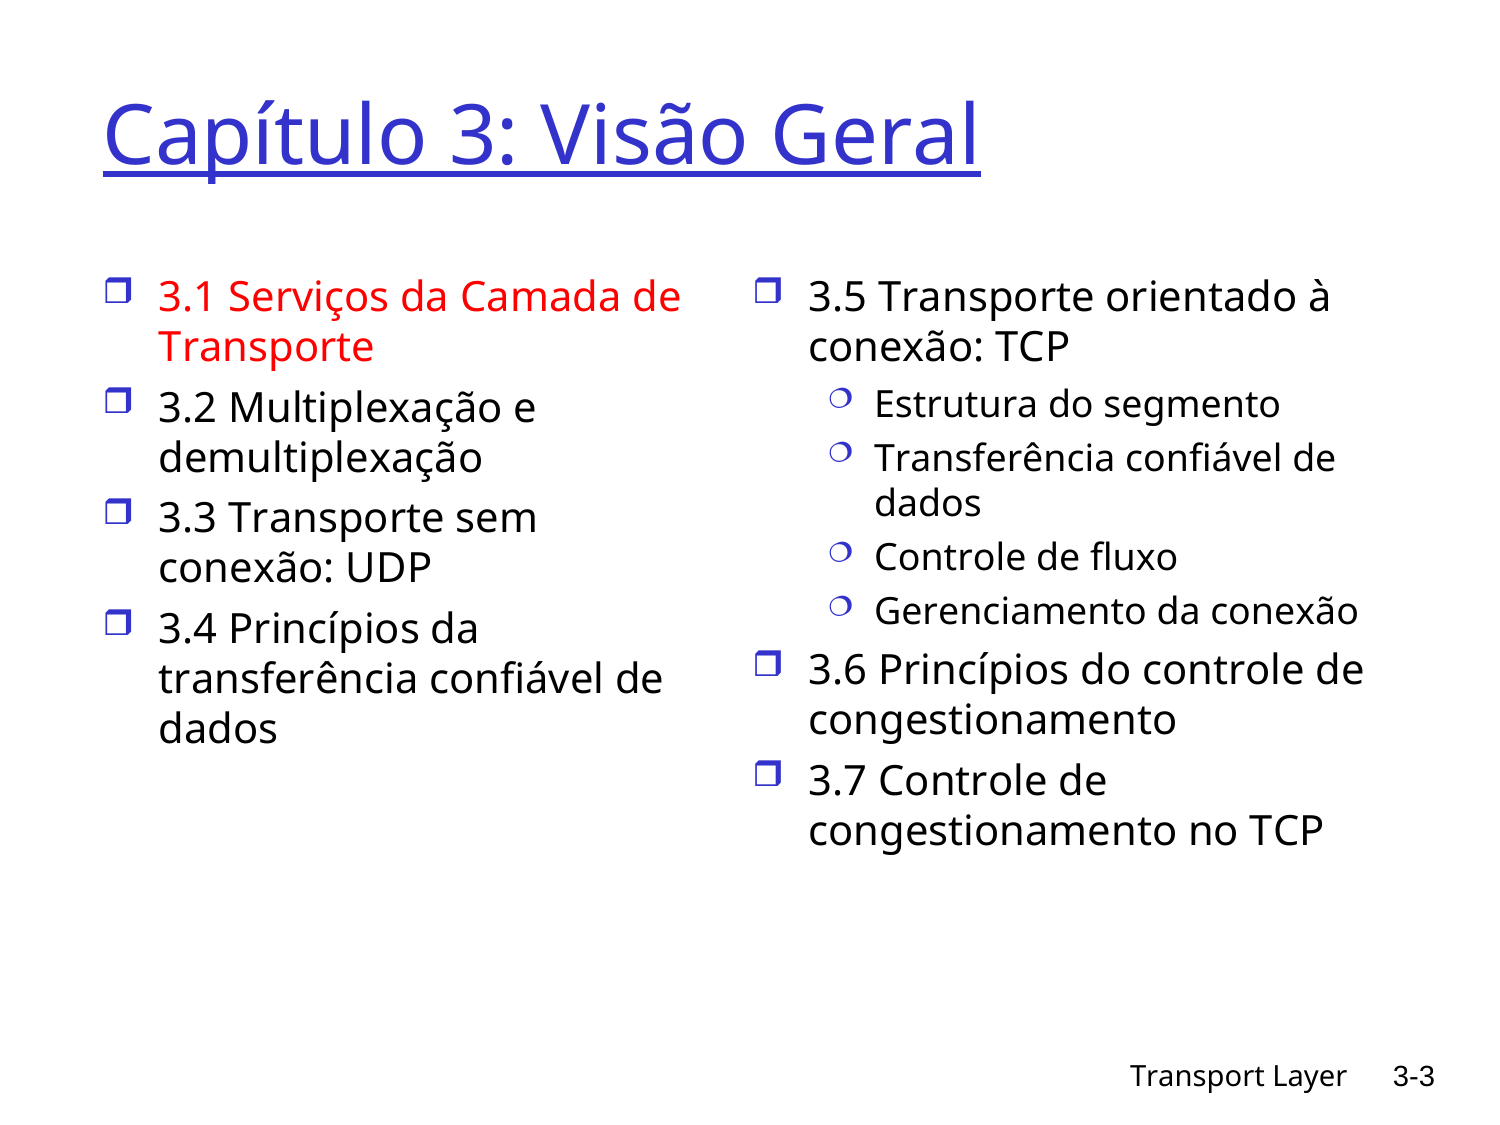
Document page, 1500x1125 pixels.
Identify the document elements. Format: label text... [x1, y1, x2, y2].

text_box 3-<número> [1339, 1050, 1451, 1125]
text_box Transport Layer [887, 1050, 1339, 1125]
list 3.5 Transporte orientado à conexão: TCP Estrutura do segmento Transferência confiável de dados Controle de fluxo Gerenciamento da conexão 3.6 Princípios do controle de congestionamento 3.7 Controle de congestionamento no TCP [737, 262, 1403, 1026]
title Capítulo 3: Visão Geral [87, 37, 1363, 225]
list 3.1 Serviços da Camada de Transporte 3.2 Multiplexação e demultiplexação 3.3 Transporte sem conexão: UDP 3.4 Princípios da transferência confiável de dados [87, 262, 713, 1026]
